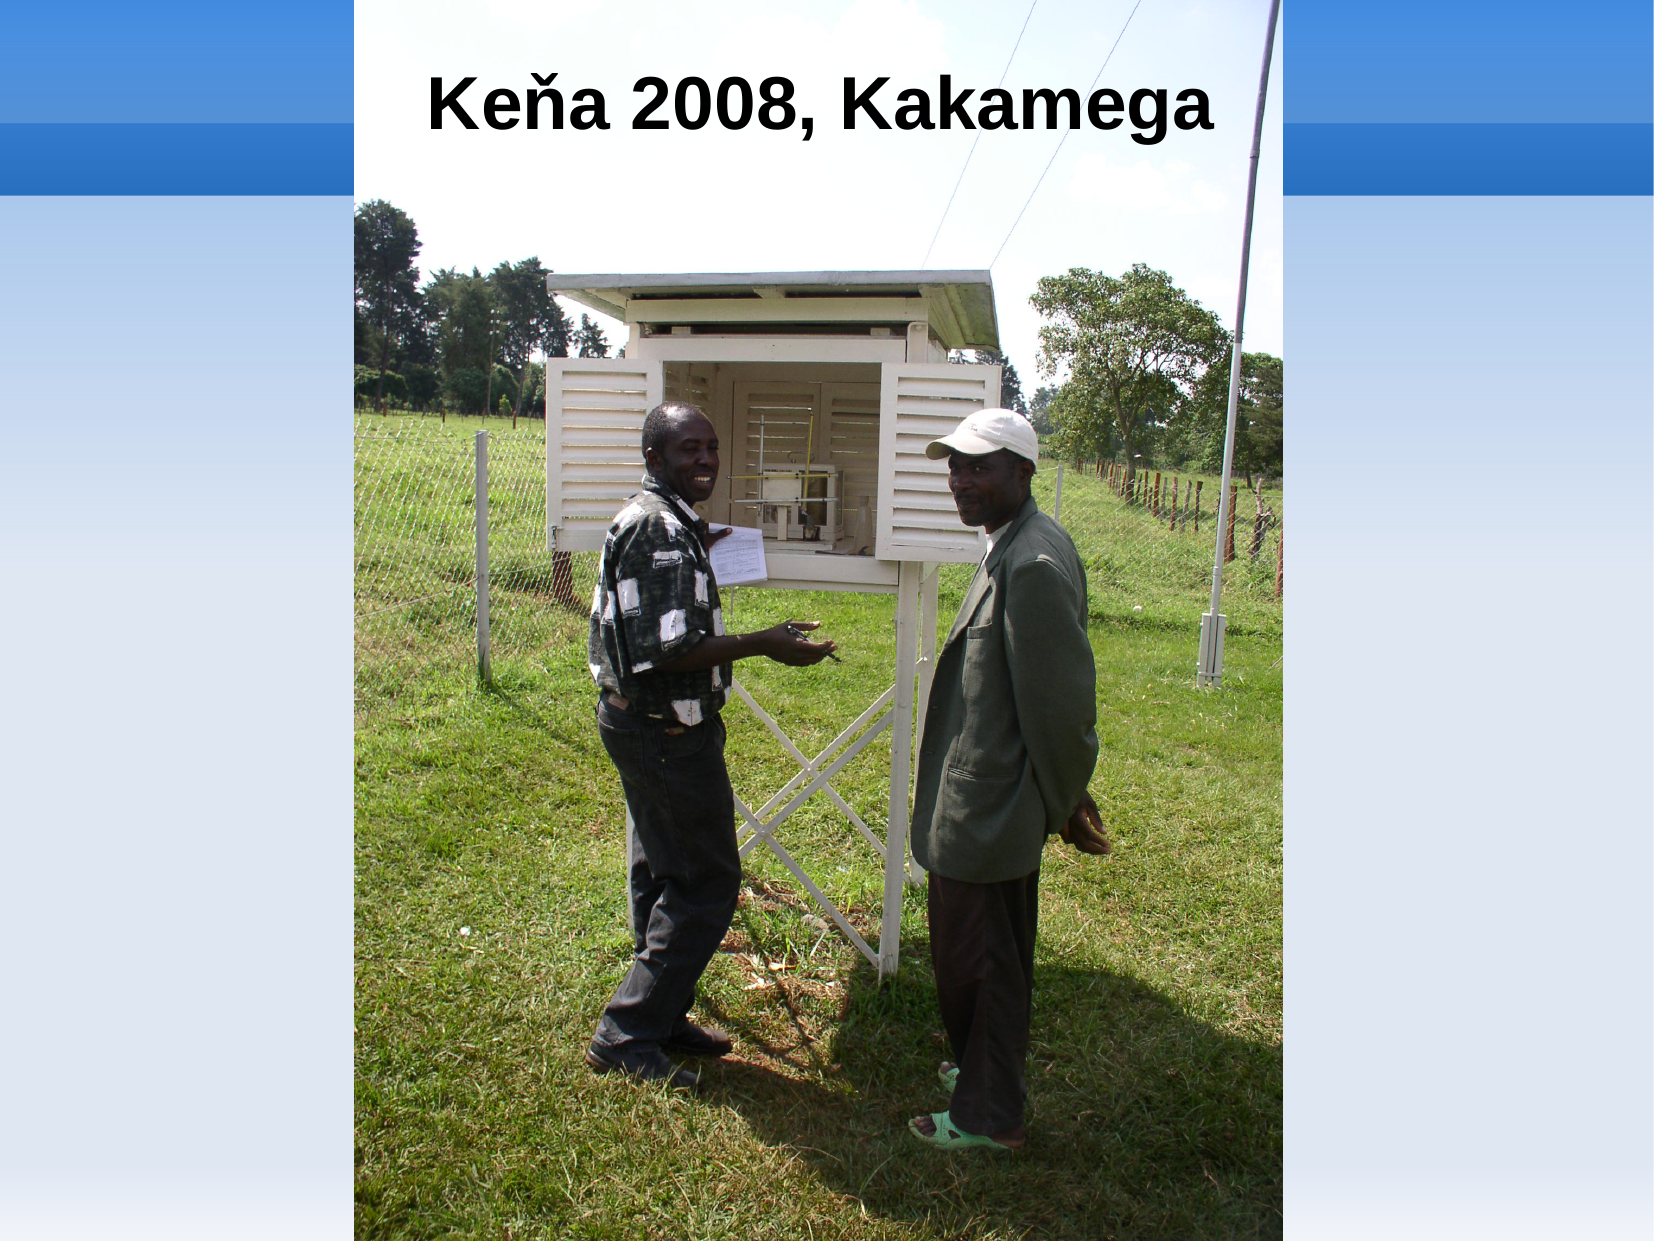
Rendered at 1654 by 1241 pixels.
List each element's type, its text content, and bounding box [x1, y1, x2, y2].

picture [0, 0, 1654, 1241]
title Keňa 2008, Kakamega [76, 7, 1565, 200]
